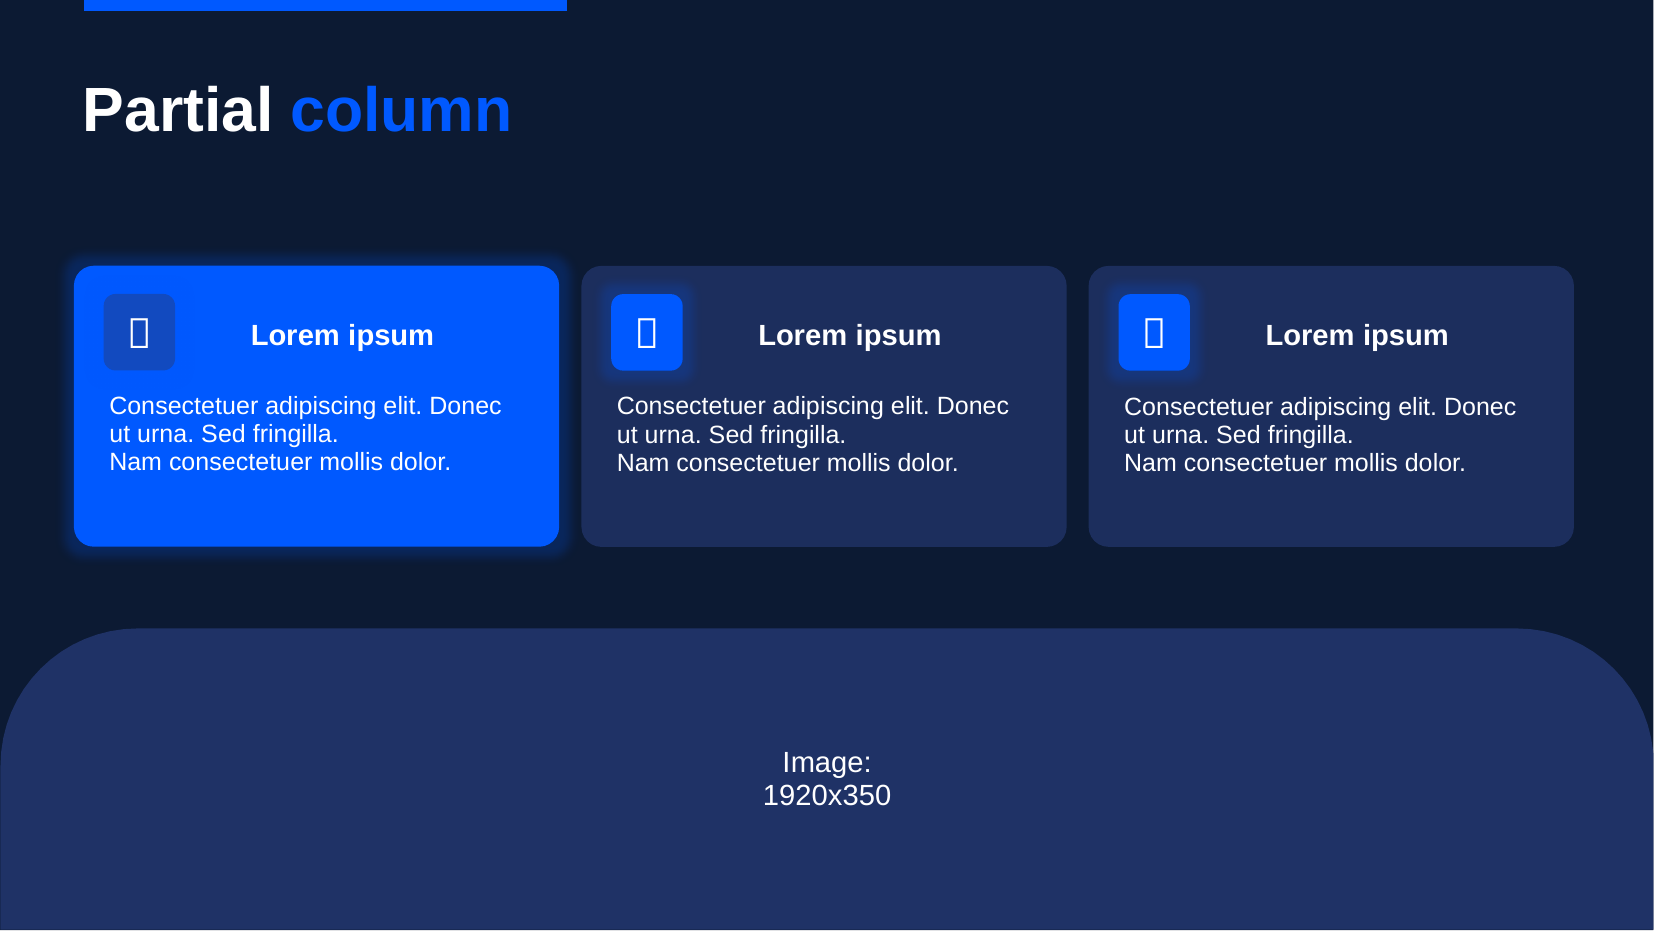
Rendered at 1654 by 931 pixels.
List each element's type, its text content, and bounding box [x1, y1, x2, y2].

text_box  [1118, 294, 1190, 371]
text_box Consectetuer adipiscing elit. Donec ut urna. Sed fringilla. Nam consectetuer mollis dolor. [581, 392, 1032, 547]
text_box Lorem ipsum [215, 300, 519, 371]
text_box Consectetuer adipiscing elit. Donec ut urna. Sed fringilla. Nam consectetuer mollis dolor. [1088, 392, 1540, 547]
text_box  [103, 293, 176, 371]
text_box Consectetuer adipiscing elit. Donec ut urna. Sed fringilla. Nam consectetuer mollis dolor. [73, 392, 525, 547]
text_box Lorem ipsum [722, 300, 1026, 371]
text_box [581, 265, 1067, 547]
text_box [1088, 265, 1574, 547]
text_box Lorem ipsum [1230, 300, 1533, 371]
text_box  [611, 294, 683, 371]
text_box [73, 265, 560, 547]
title Partial column [82, 75, 1576, 188]
text_box Image: 1920x350 [0, 628, 1654, 930]
